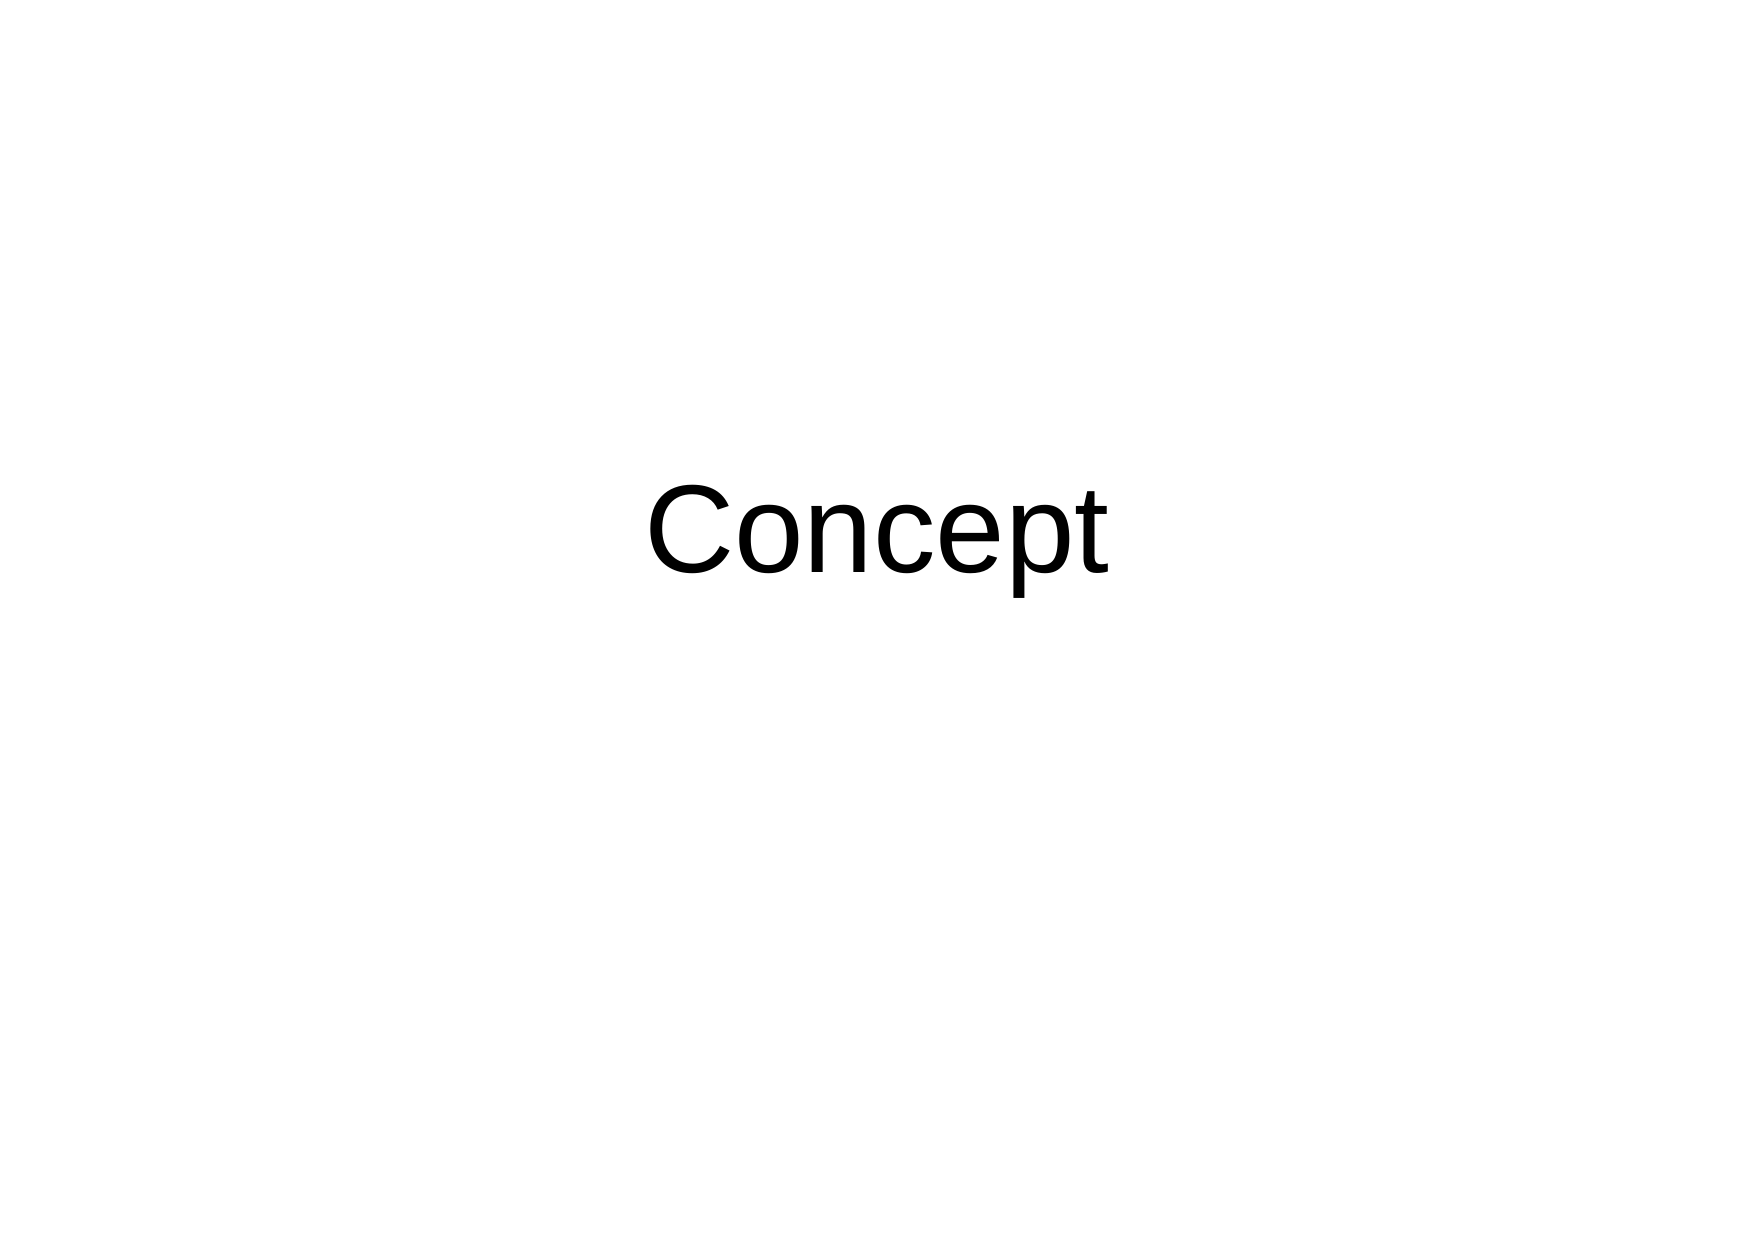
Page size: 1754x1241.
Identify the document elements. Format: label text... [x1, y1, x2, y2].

subtitle Concept [87, 49, 1667, 1010]
